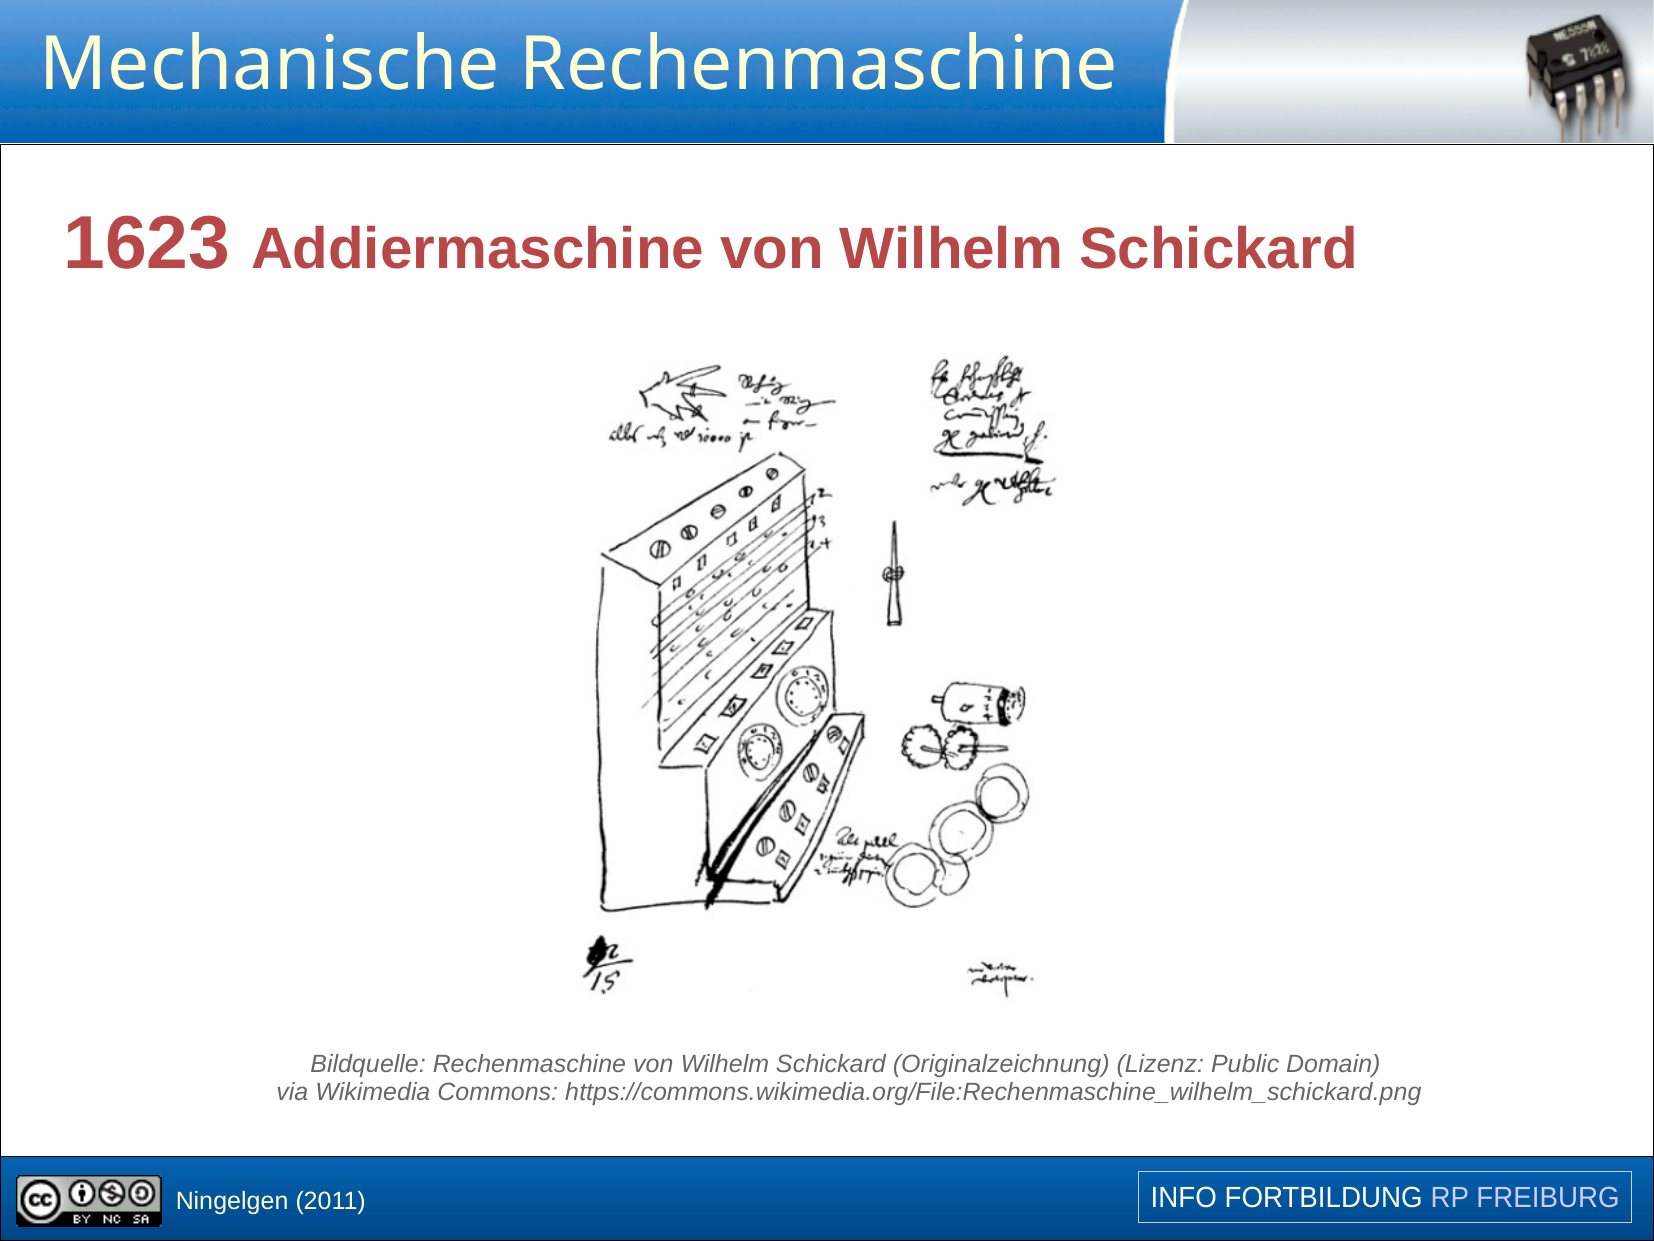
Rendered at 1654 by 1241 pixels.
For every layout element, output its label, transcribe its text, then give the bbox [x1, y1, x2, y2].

title Mechanische Rechenmaschine [39, 21, 1493, 203]
text_box 1623 Addiermaschine von Wilhelm Schickard [48, 192, 1371, 292]
picture [577, 354, 1063, 1004]
picture [16, 1175, 162, 1227]
picture [0, 0, 1654, 143]
text_box Bildquelle: Rechenmaschine von Wilhelm Schickard (Originalzeichnung) (Lizenz: Public Domain) via Wikimedia Commons: https://commons.wikimedia.org/File:Rechenmaschine_wilhelm_schickard.png [23, 1042, 1654, 1114]
